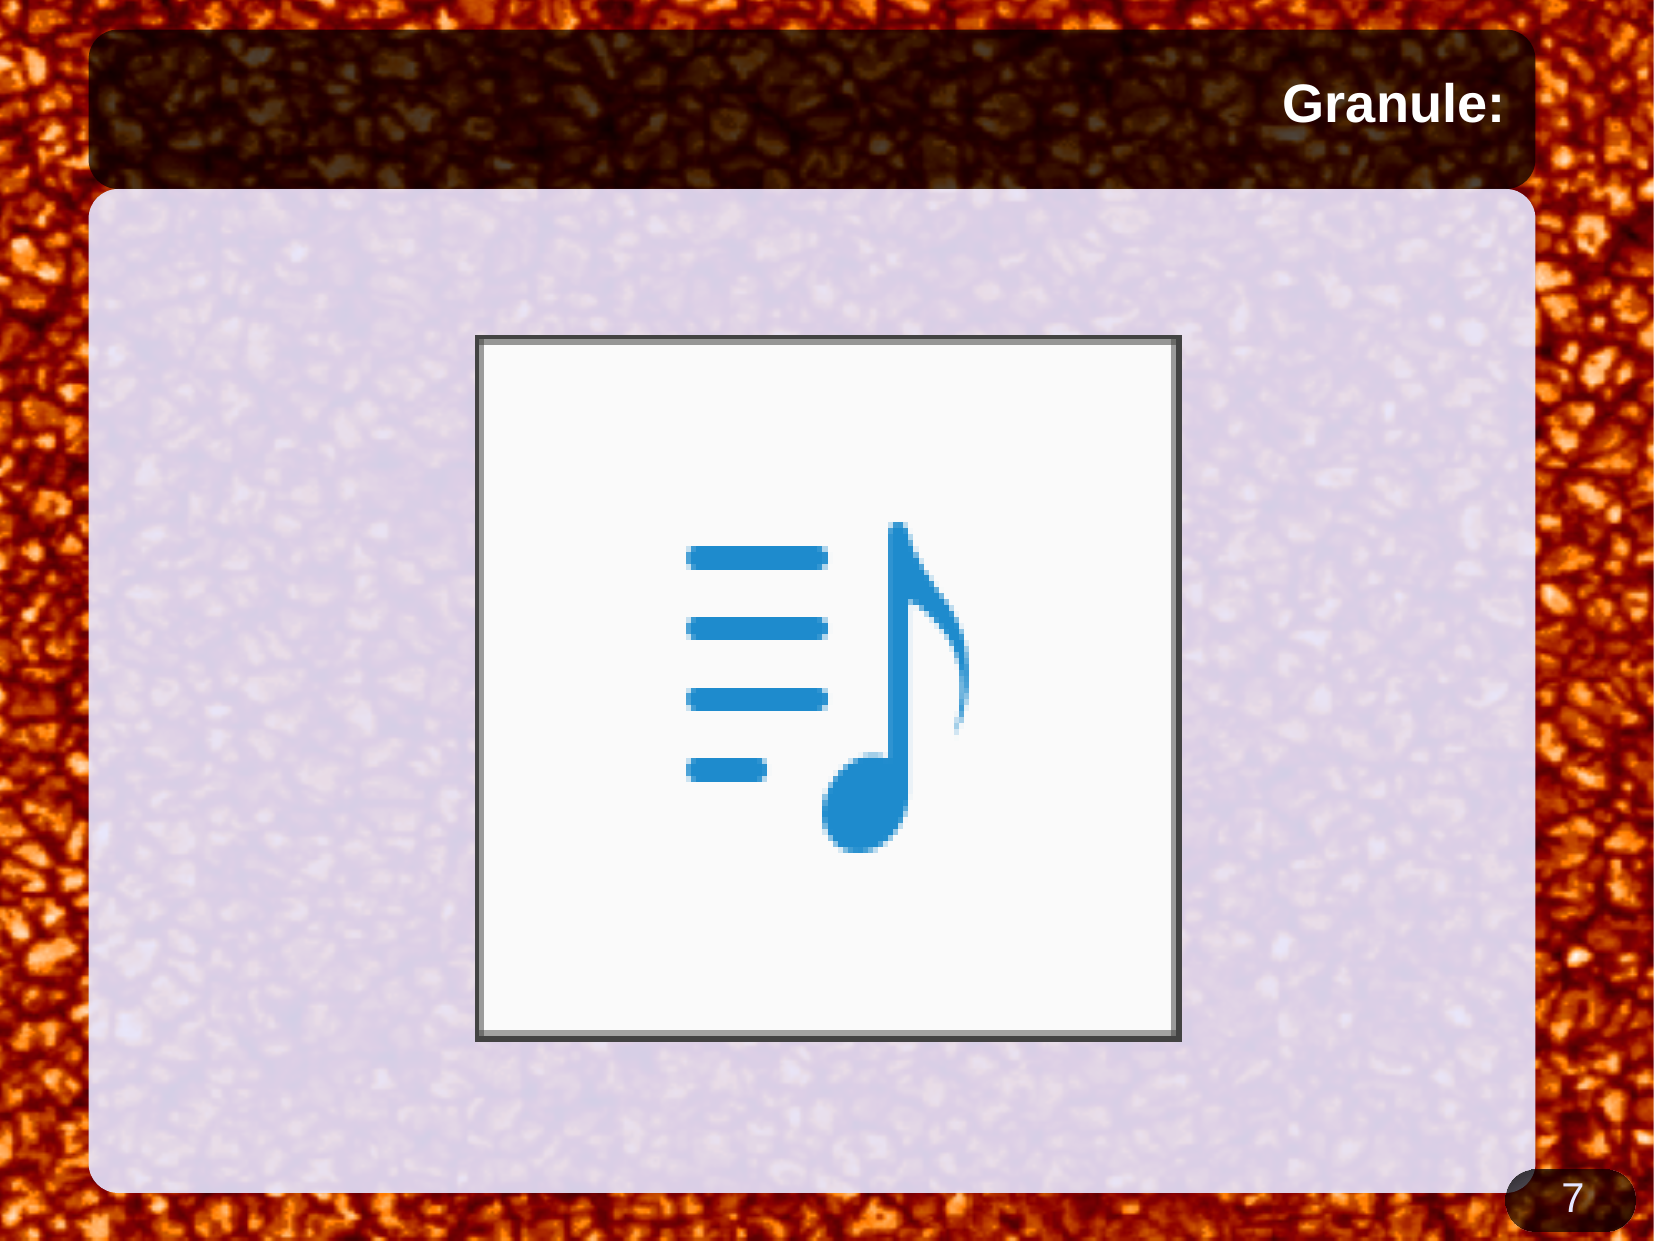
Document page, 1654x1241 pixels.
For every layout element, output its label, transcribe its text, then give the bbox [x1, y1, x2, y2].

title Granule: [118, 59, 1506, 148]
picture [0, 0, 1654, 1241]
text_box [473, 333, 1183, 1043]
